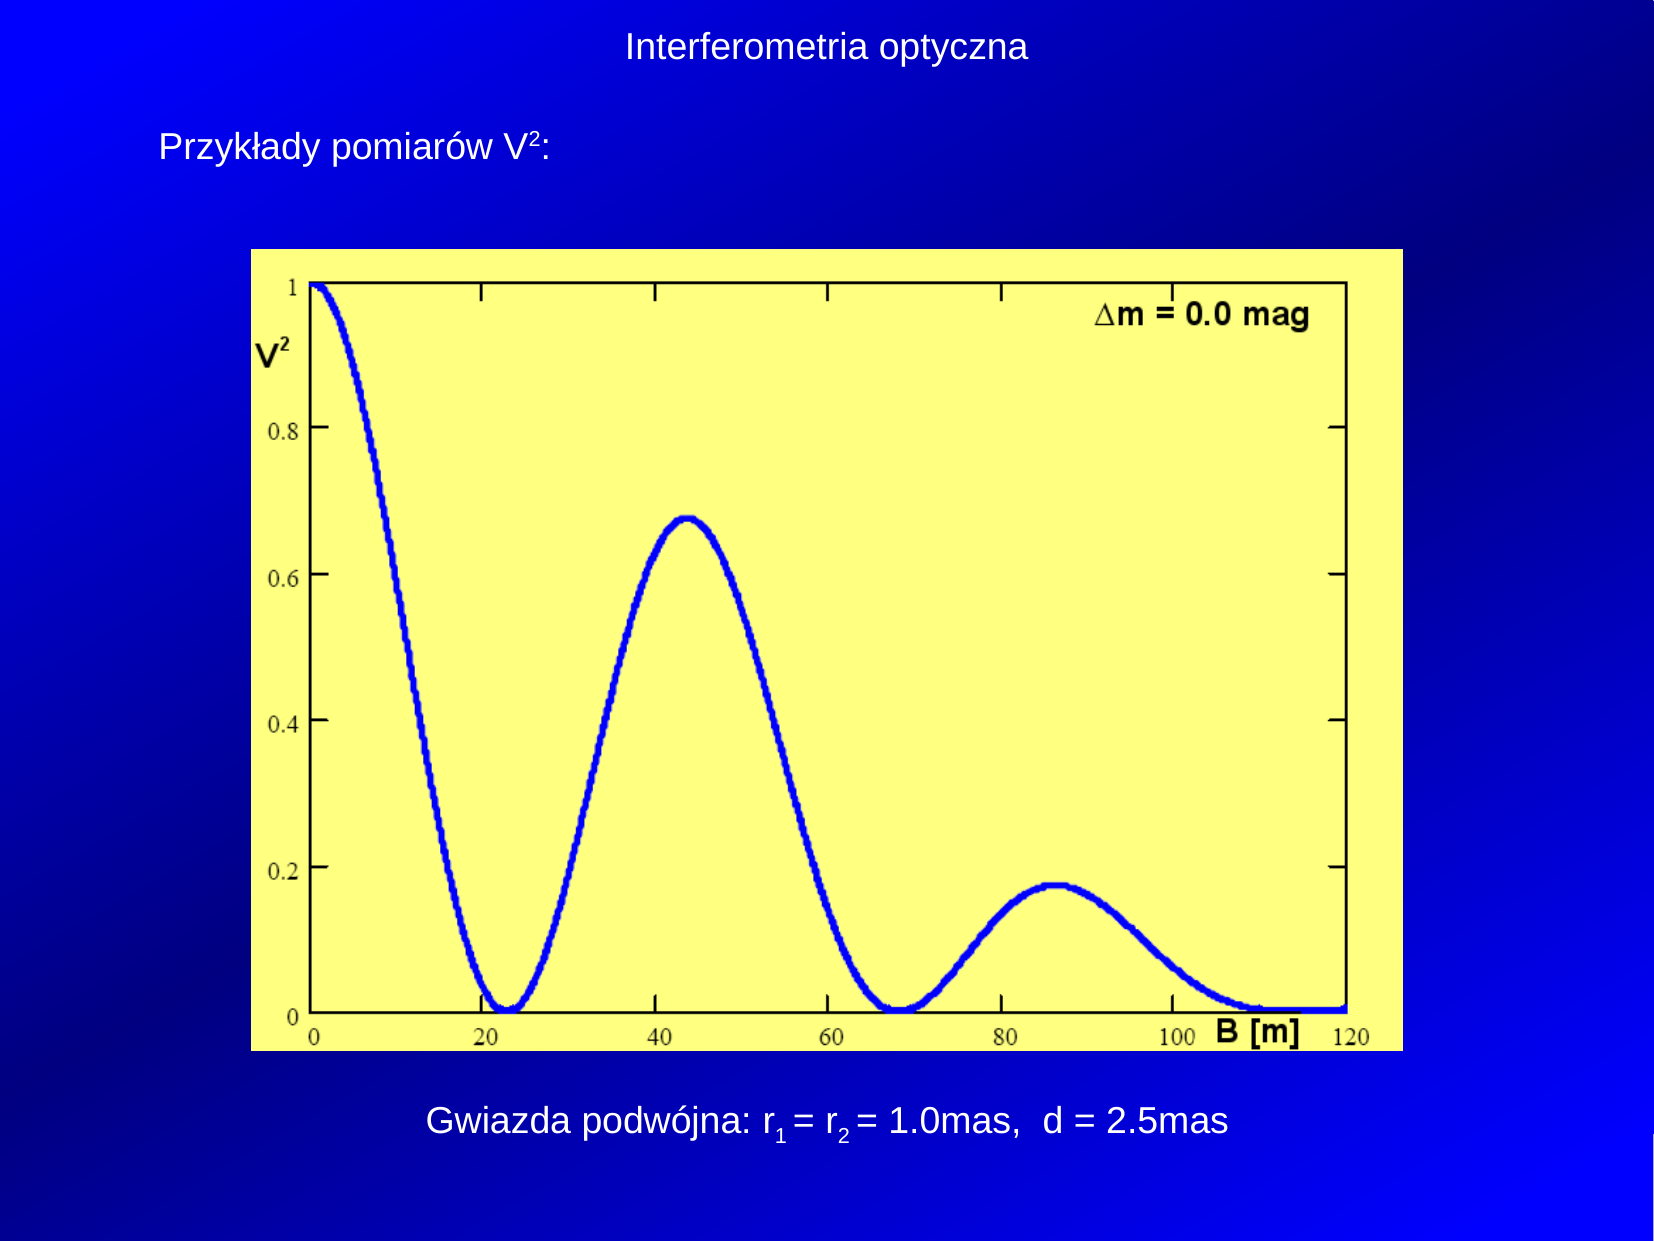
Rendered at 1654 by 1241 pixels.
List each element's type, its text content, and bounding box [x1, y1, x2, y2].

picture [251, 249, 1403, 1051]
text_box Gwiazda podwójna: r1 = r2 = 1.0mas, d = 2.5mas [410, 1092, 1245, 1156]
text_box Interferometria optyczna [610, 18, 1044, 76]
text_box Przykłady pomiarów V2: [143, 118, 566, 177]
